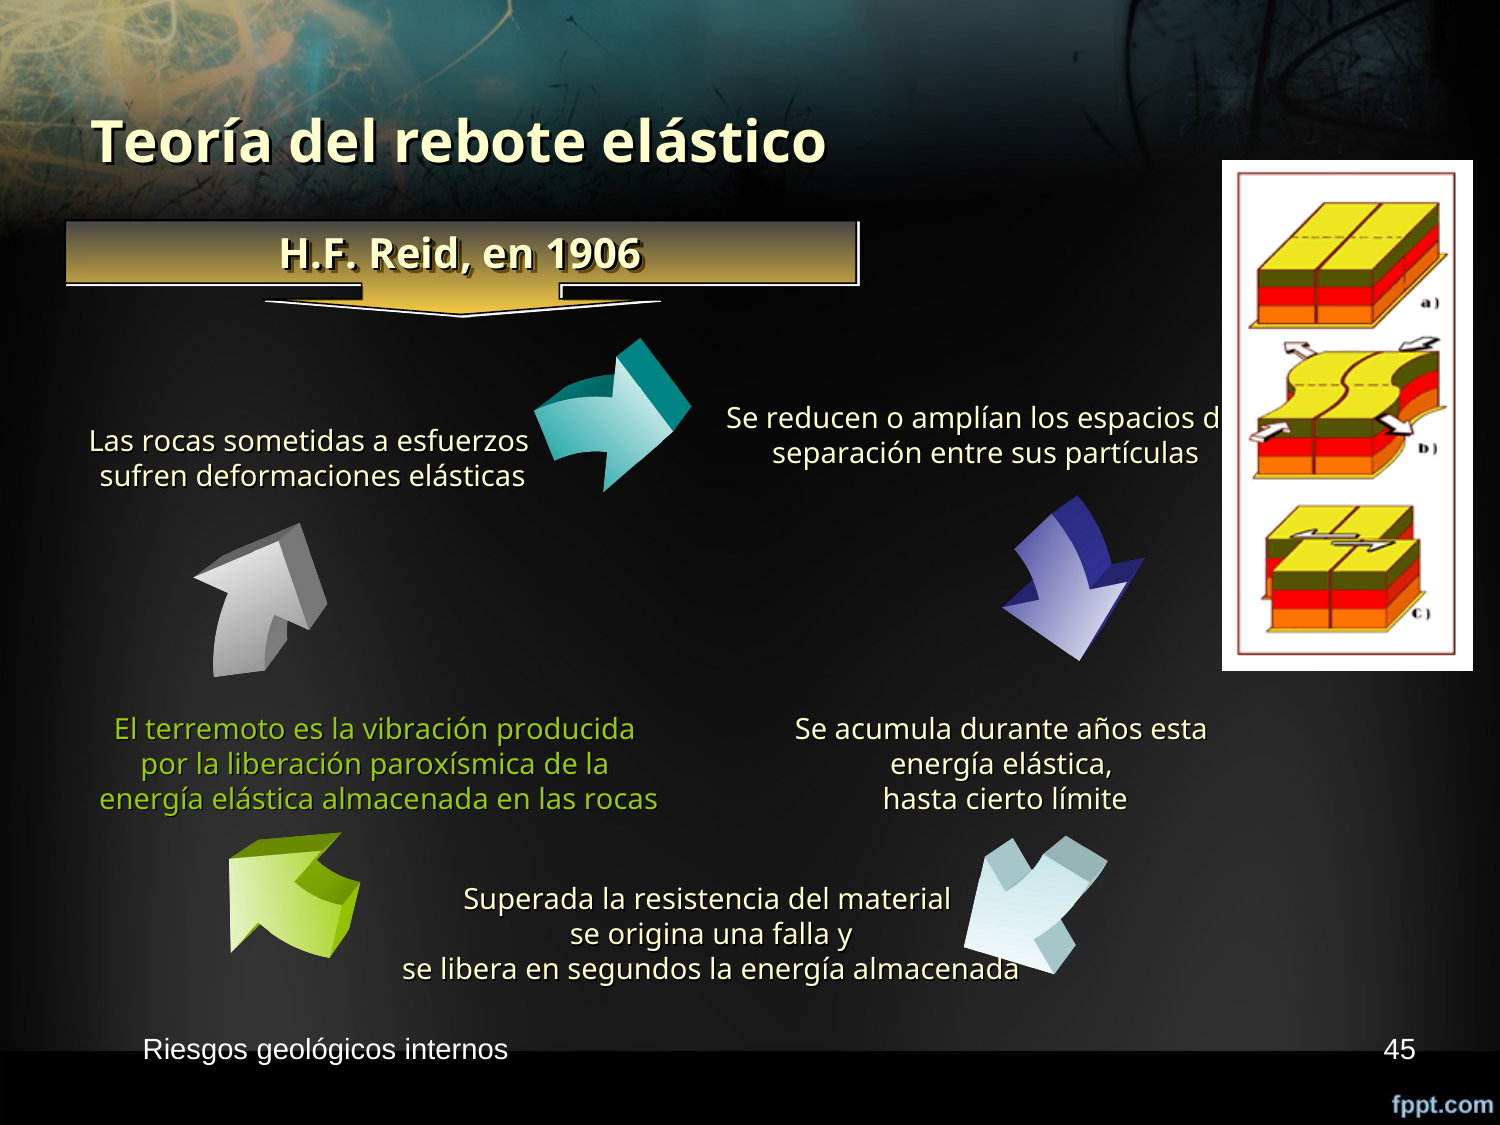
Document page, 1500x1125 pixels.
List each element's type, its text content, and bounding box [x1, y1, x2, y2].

text_box Superada la resistencia del material se origina una falla y se libera en segundos la energía almacenada [394, 872, 881, 994]
text_box [535, 339, 691, 491]
text_box [1003, 496, 1145, 660]
text_box El terremoto es la vibración producida por la liberación paroxísmica de la energía elástica almacenada en las rocas [99, 702, 555, 823]
picture [0, 0, 1500, 1125]
text_box Se reducen o amplían los espacios de separación entre sus partículas [726, 373, 1153, 495]
text_box H.F. Reid, en 1906 [64, 219, 857, 315]
text_box Riesgos geológicos internos [88, 1023, 564, 1102]
text_box Se acumula durante años esta energía elástica, hasta cierto límite [794, 702, 1157, 823]
text_box <número> [1080, 1023, 1431, 1102]
text_box Las rocas sometidas a esfuerzos sufren deformaciones elásticas [88, 397, 515, 519]
text_box [195, 524, 327, 677]
title Teoría del rebote elástico [75, 45, 1426, 233]
text_box [964, 836, 1107, 974]
text_box [230, 833, 360, 957]
